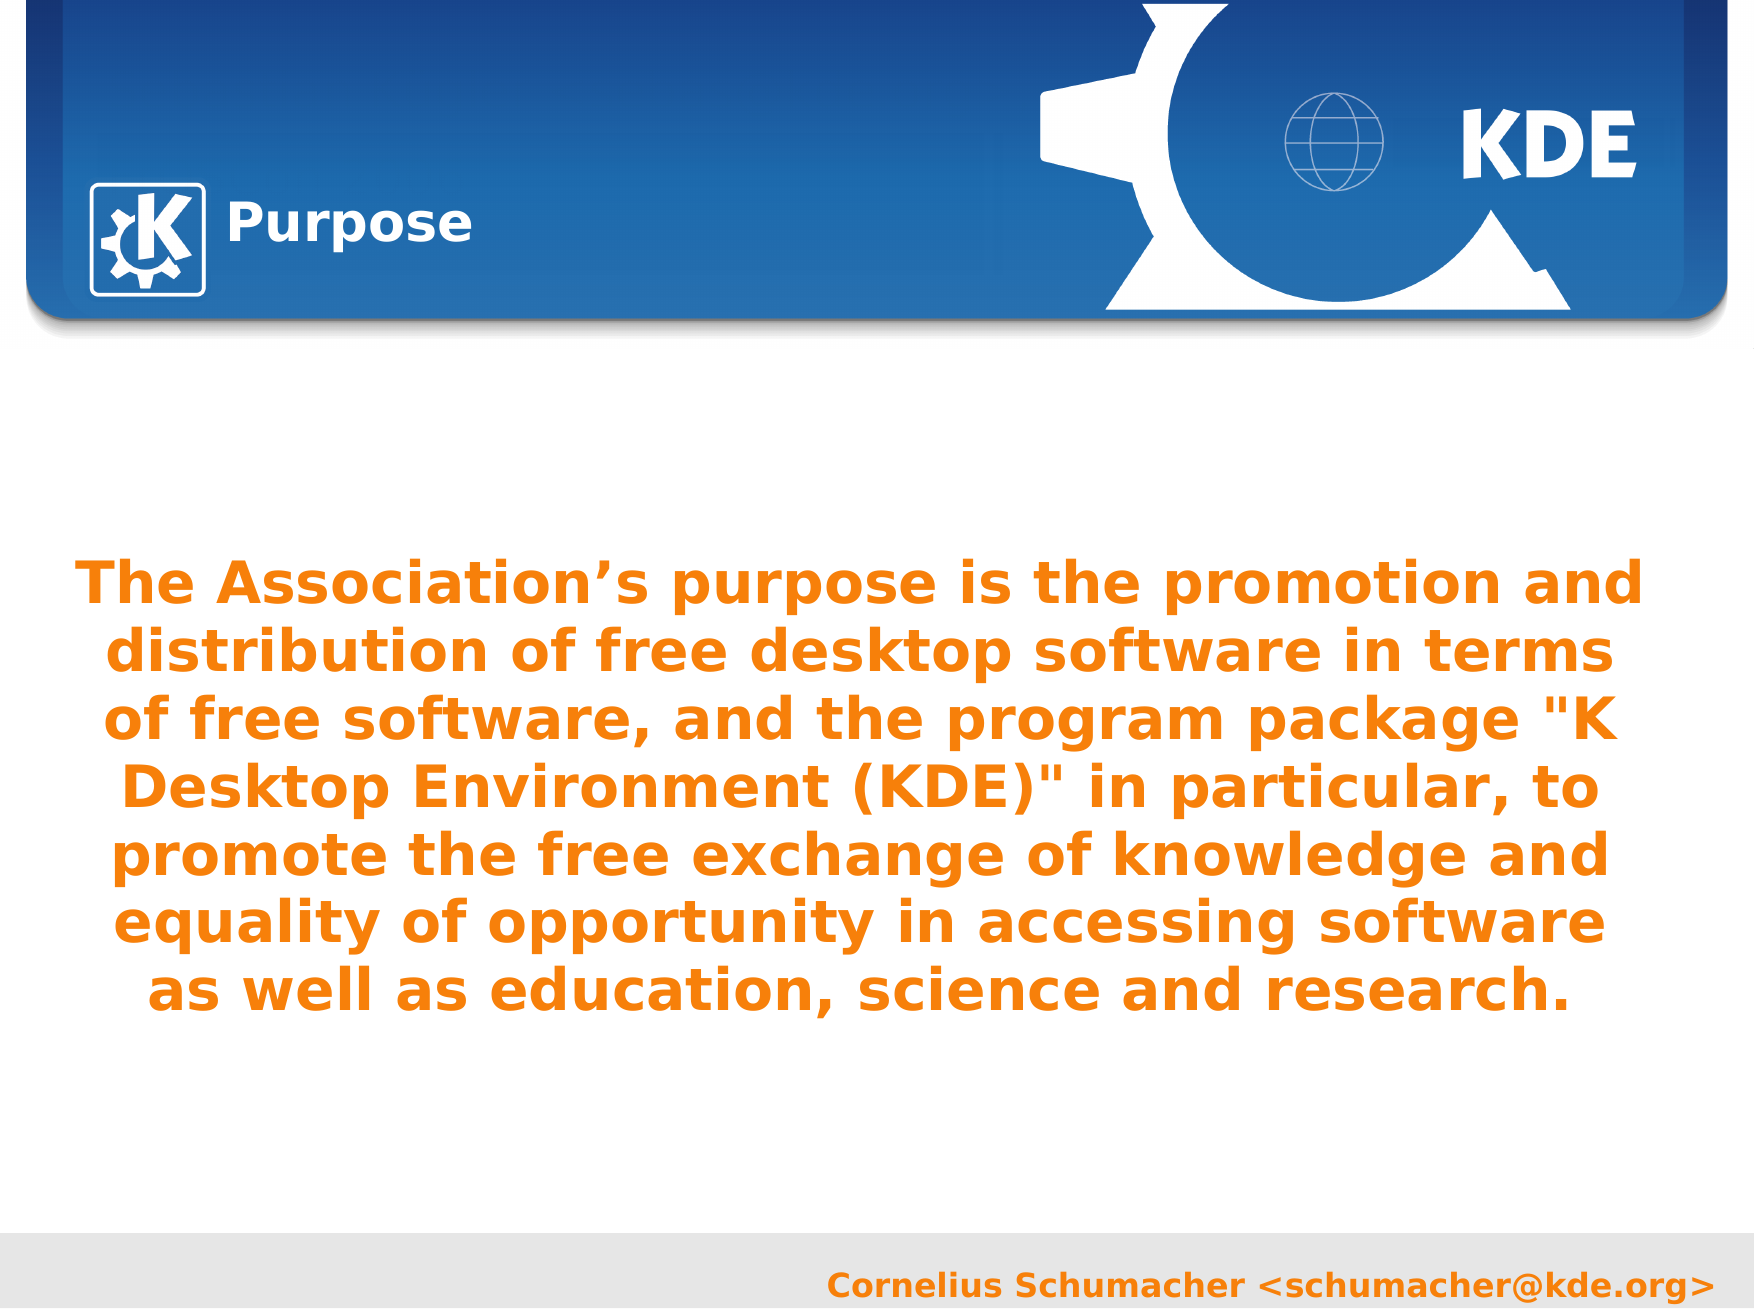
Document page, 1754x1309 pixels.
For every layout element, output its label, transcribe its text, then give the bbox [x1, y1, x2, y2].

picture [0, 0, 1754, 349]
subtitle The Association’s purpose is the promotion and distribution of free desktop software in terms of free software, and the program package "K Desktop Environment (KDE)" in particular, to promote the free exchange of knowledge and equality of opportunity in accessing software as well as education, science and research. [71, 419, 1651, 1156]
title Purpose [225, 181, 1126, 265]
